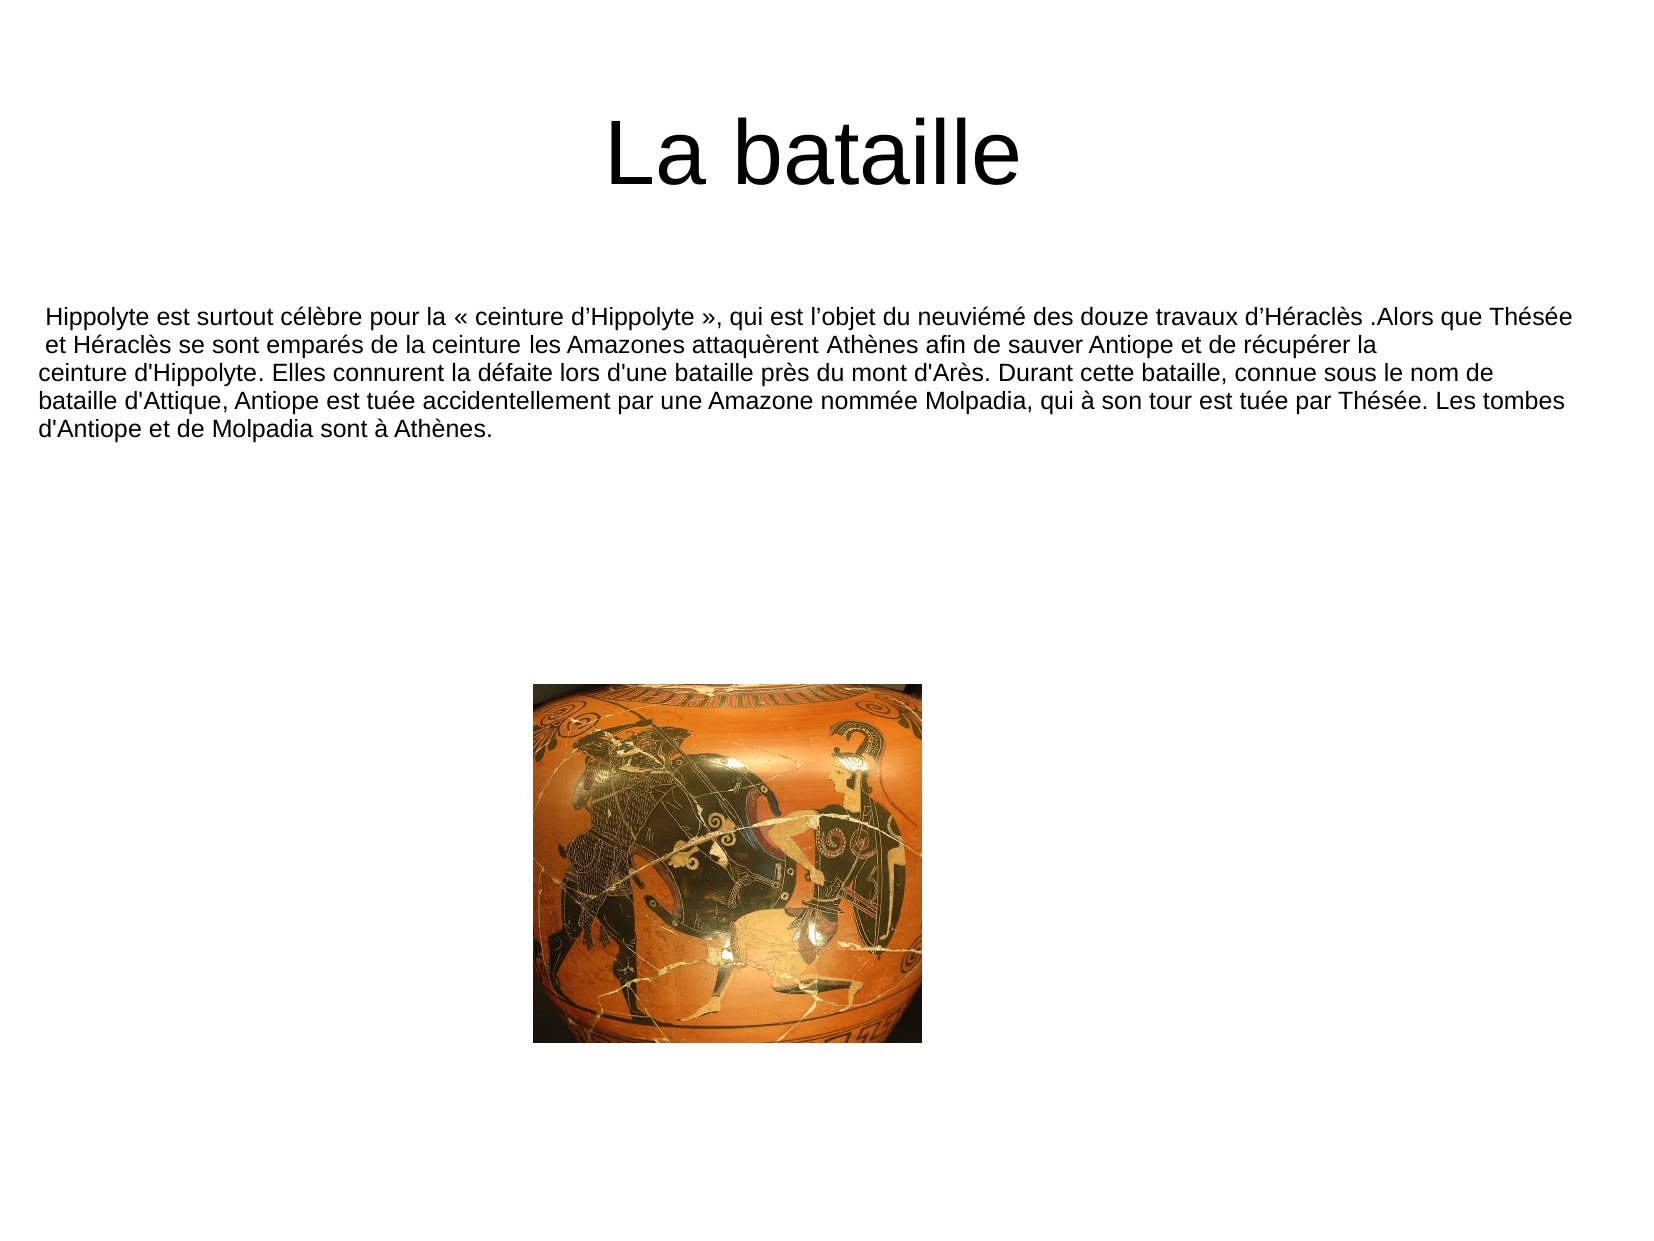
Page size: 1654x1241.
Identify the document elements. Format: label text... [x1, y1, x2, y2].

picture [533, 684, 922, 1043]
text_box Hippolyte est surtout célèbre pour la « ceinture d’Hippolyte », qui est l’objet du neuviémé des douze travaux d’Héraclès .Alors que Thésée et Héraclès se sont emparés de la ceinture les Amazones attaquèrent Athènes afin de sauver Antiope et de récupérer la ceinture d'Hippolyte. Elles connurent la défaite lors d'une bataille près du mont d'Arès. Durant cette bataille, connue sous le nom de bataille d'Attique, Antiope est tuée accidentellement par une Amazone nommée Molpadia, qui à son tour est tuée par Thésée. Les tombes d'Antiope et de Molpadia sont à Athènes. [23, 295, 1595, 591]
title La bataille [82, 49, 1571, 257]
